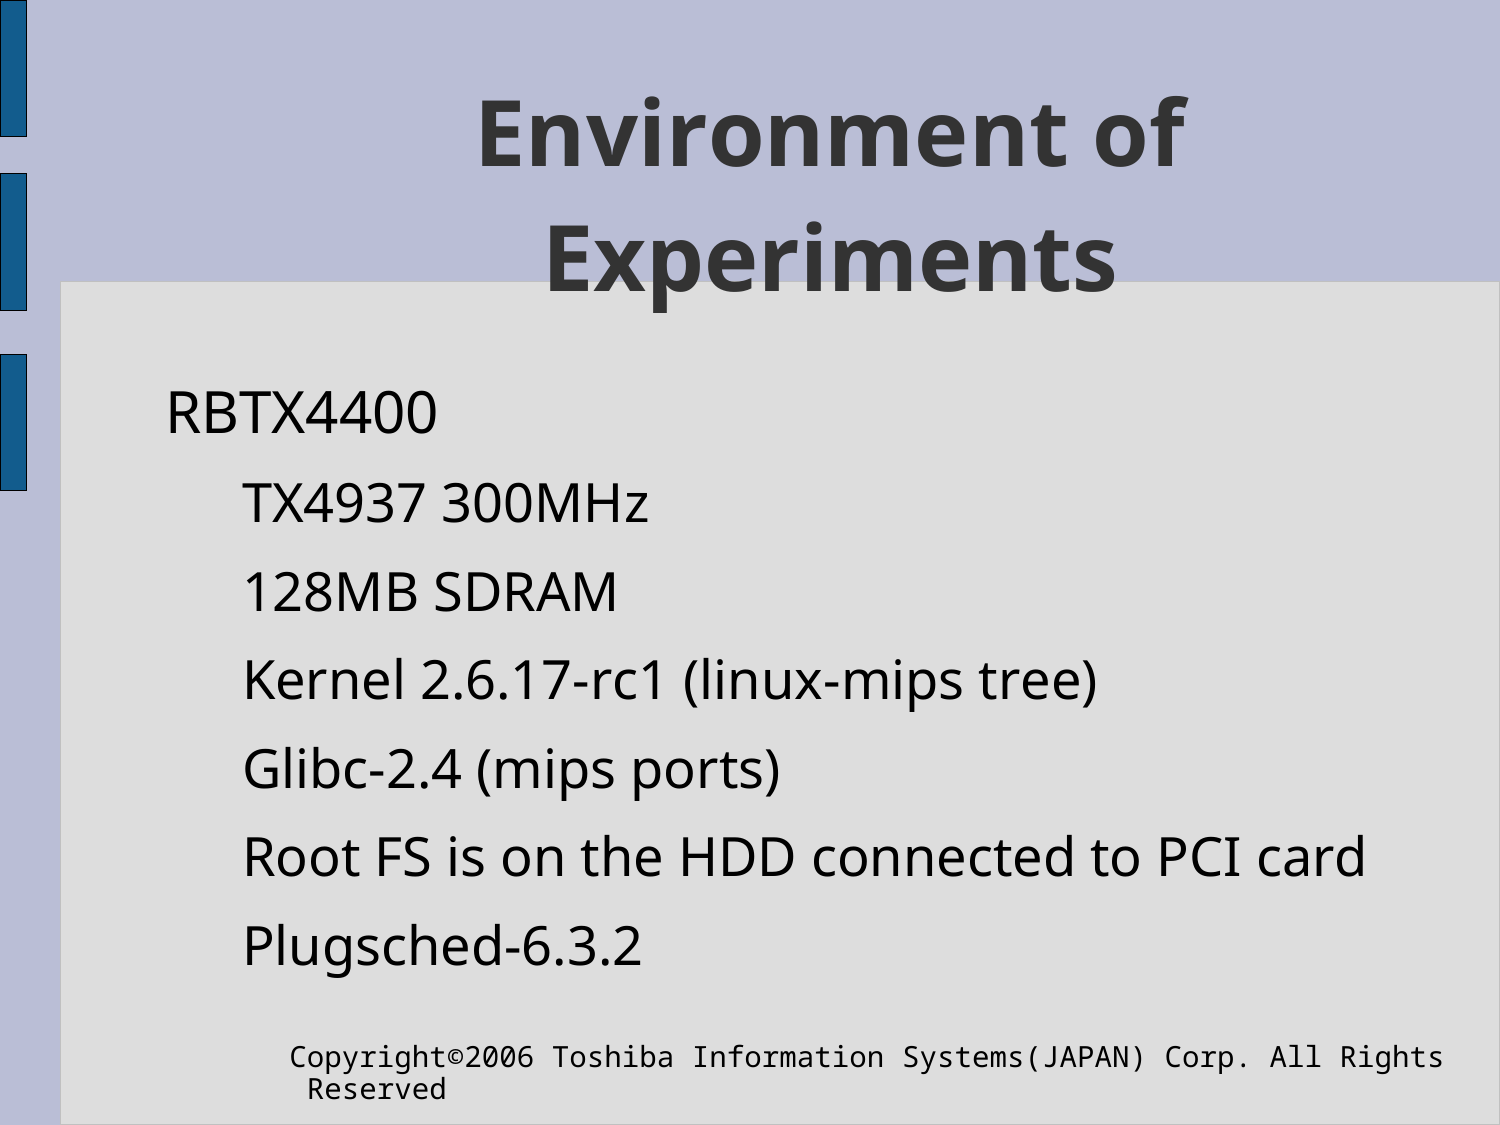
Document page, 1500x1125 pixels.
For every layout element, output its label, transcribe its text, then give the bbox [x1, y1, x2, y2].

title Environment of Experiments [225, 99, 1436, 288]
list RBTX4400 TX4937 300MHz 128MB SDRAM Kernel 2.6.17-rc1 (linux-mips tree) Glibc-2.4 (mips ports) Root FS is on the HDD connected to PCI card Plugsched-6.3.2 [132, 363, 1439, 1000]
